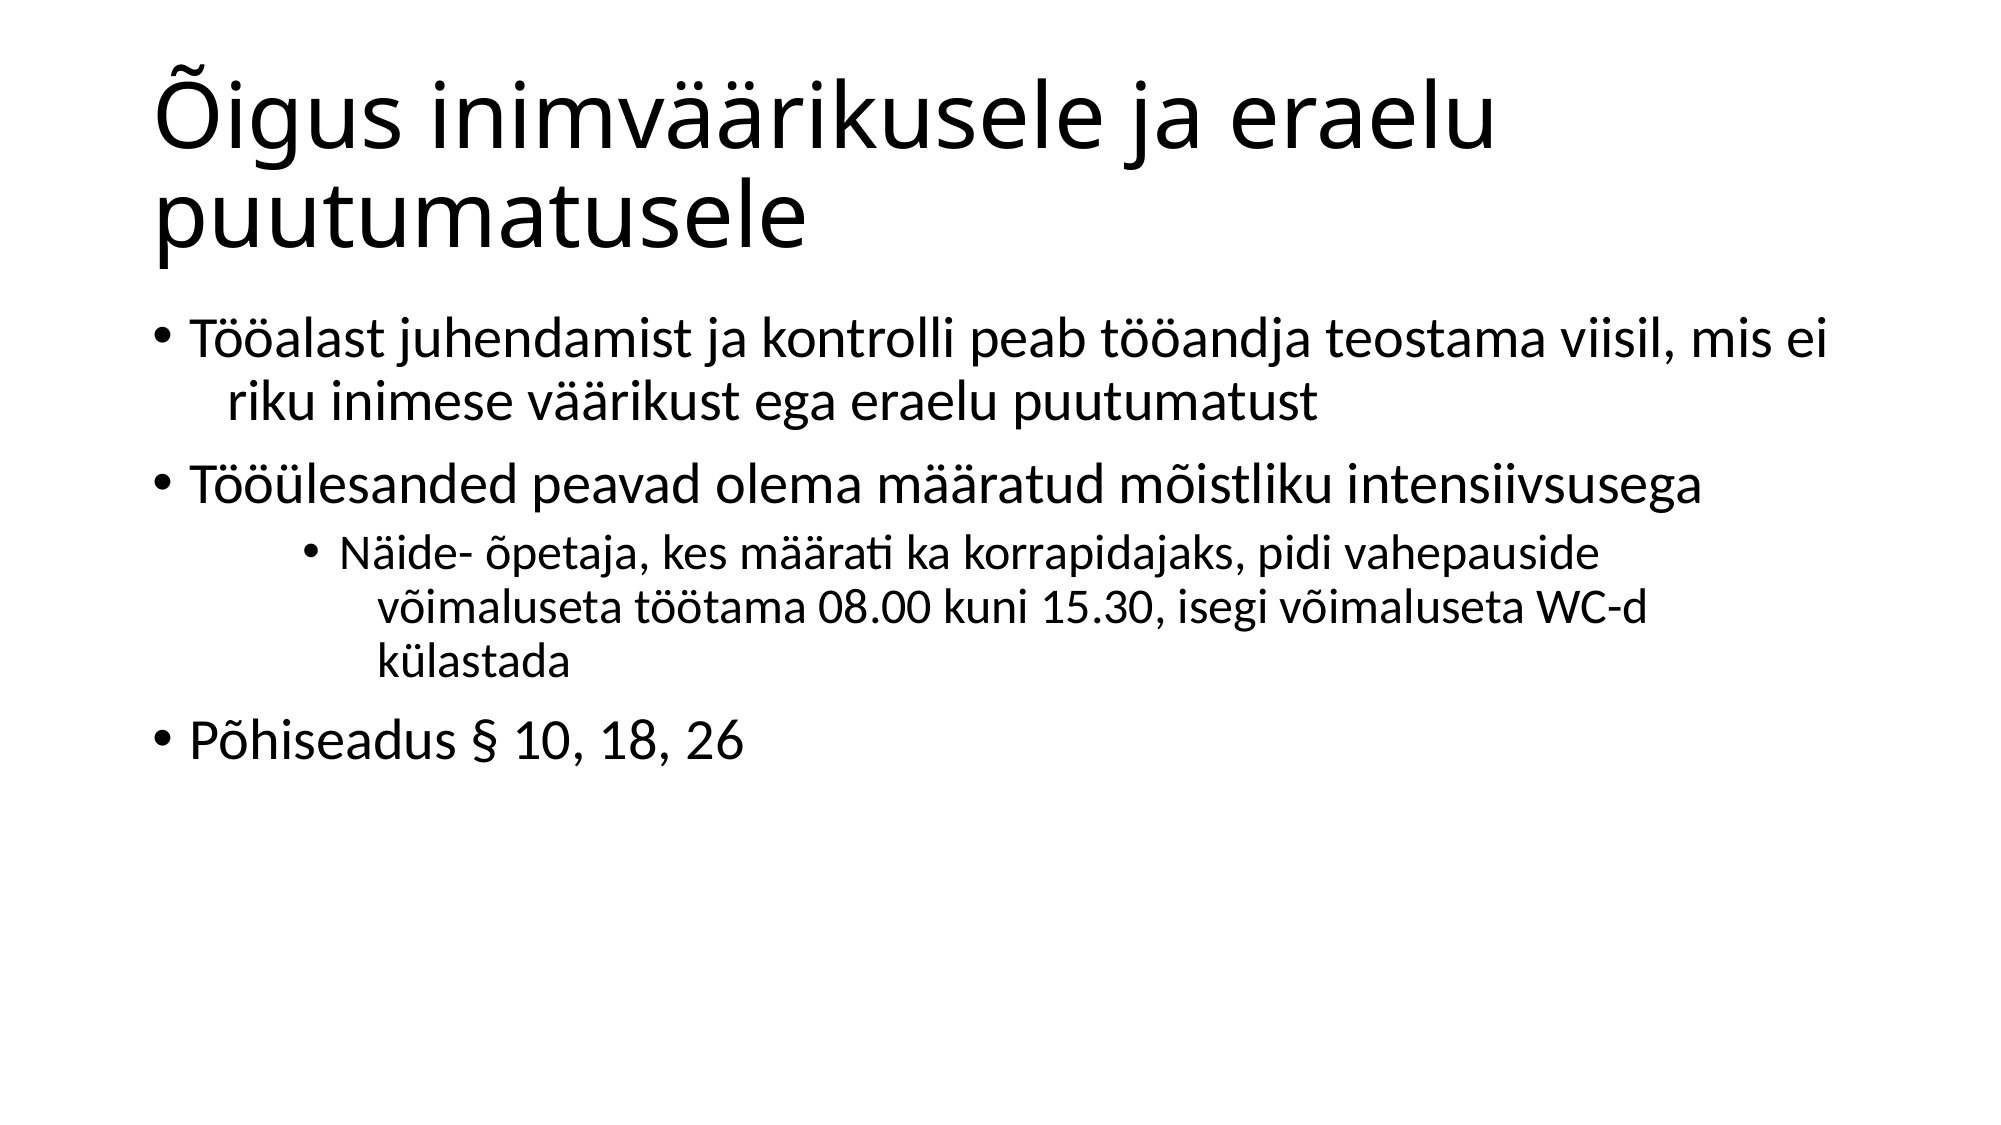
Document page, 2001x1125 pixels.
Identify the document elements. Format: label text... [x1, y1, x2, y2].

title Õigus inimväärikusele ja eraelu puutumatusele [137, 59, 1863, 278]
list Tööalast juhendamist ja kontrolli peab tööandja teostama viisil, mis ei riku inimese väärikust ega eraelu puutumatust Tööülesanded peavad olema määratud mõistliku intensiivsusega Näide- õpetaja, kes määrati ka korrapidajaks, pidi vahepauside võimaluseta töötama 08.00 kuni 15.30, isegi võimaluseta WC-d külastada Põhiseadus § 10, 18, 26 [137, 299, 1863, 1014]
